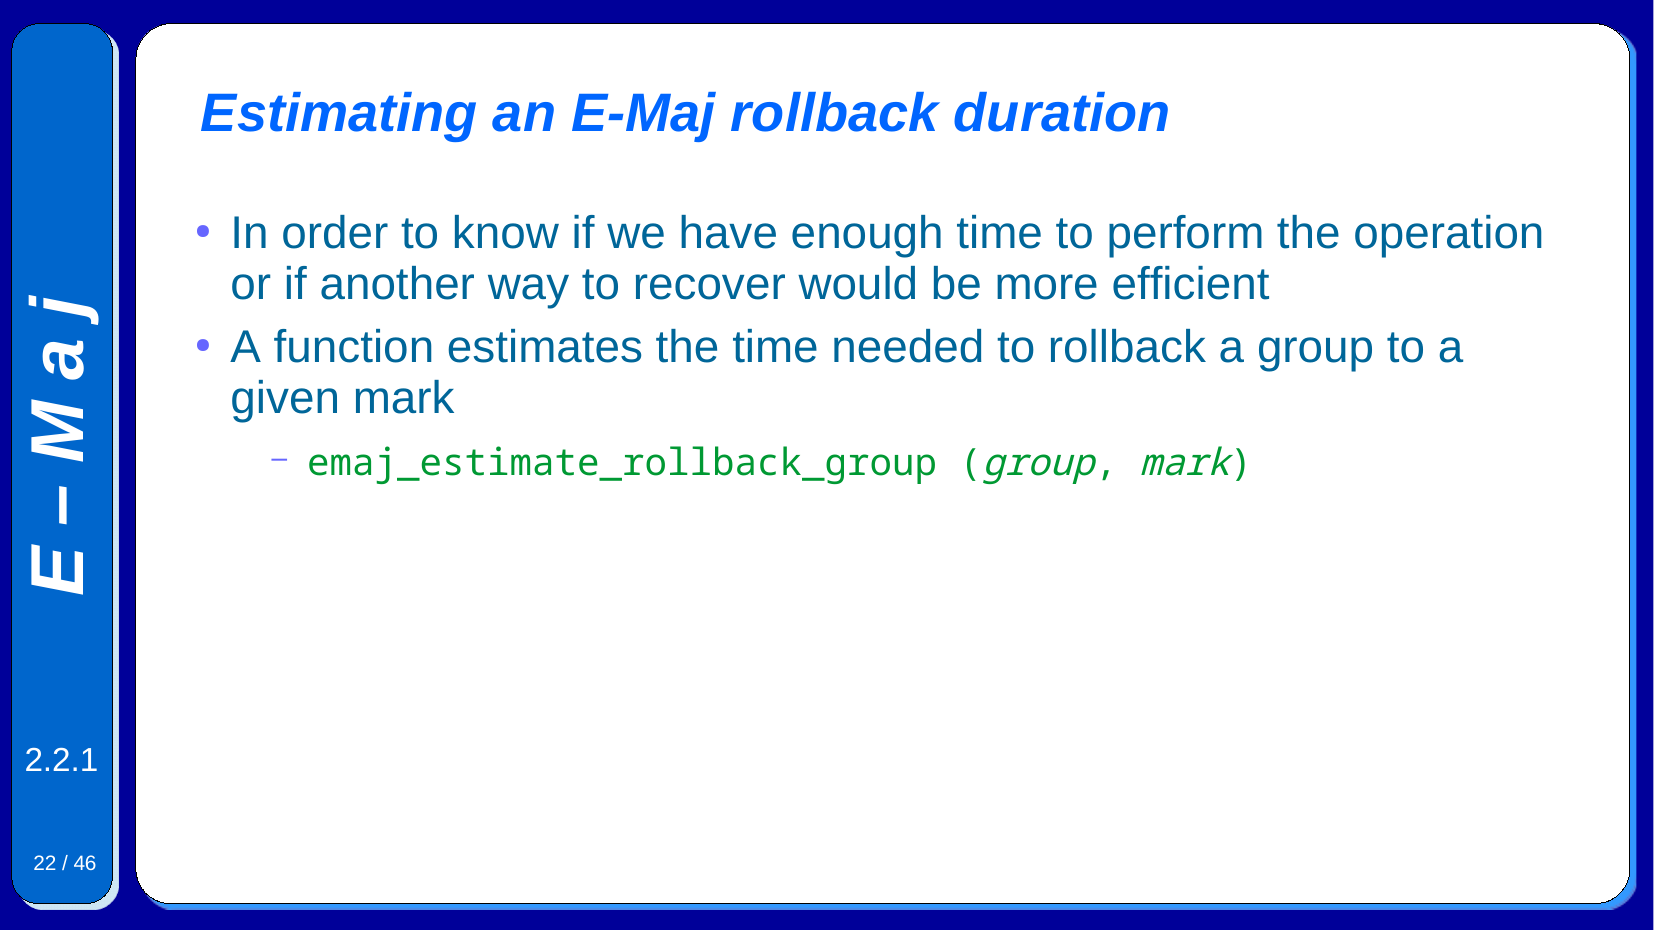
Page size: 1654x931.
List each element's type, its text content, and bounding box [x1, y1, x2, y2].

title Estimating an E-Maj rollback duration [200, 34, 1575, 191]
list In order to know if we have enough time to perform the operation or if another way to recover would be more efficient A function estimates the time needed to rollback a group to a given mark emaj_estimate_rollback_group (group, mark) [177, 206, 1587, 827]
